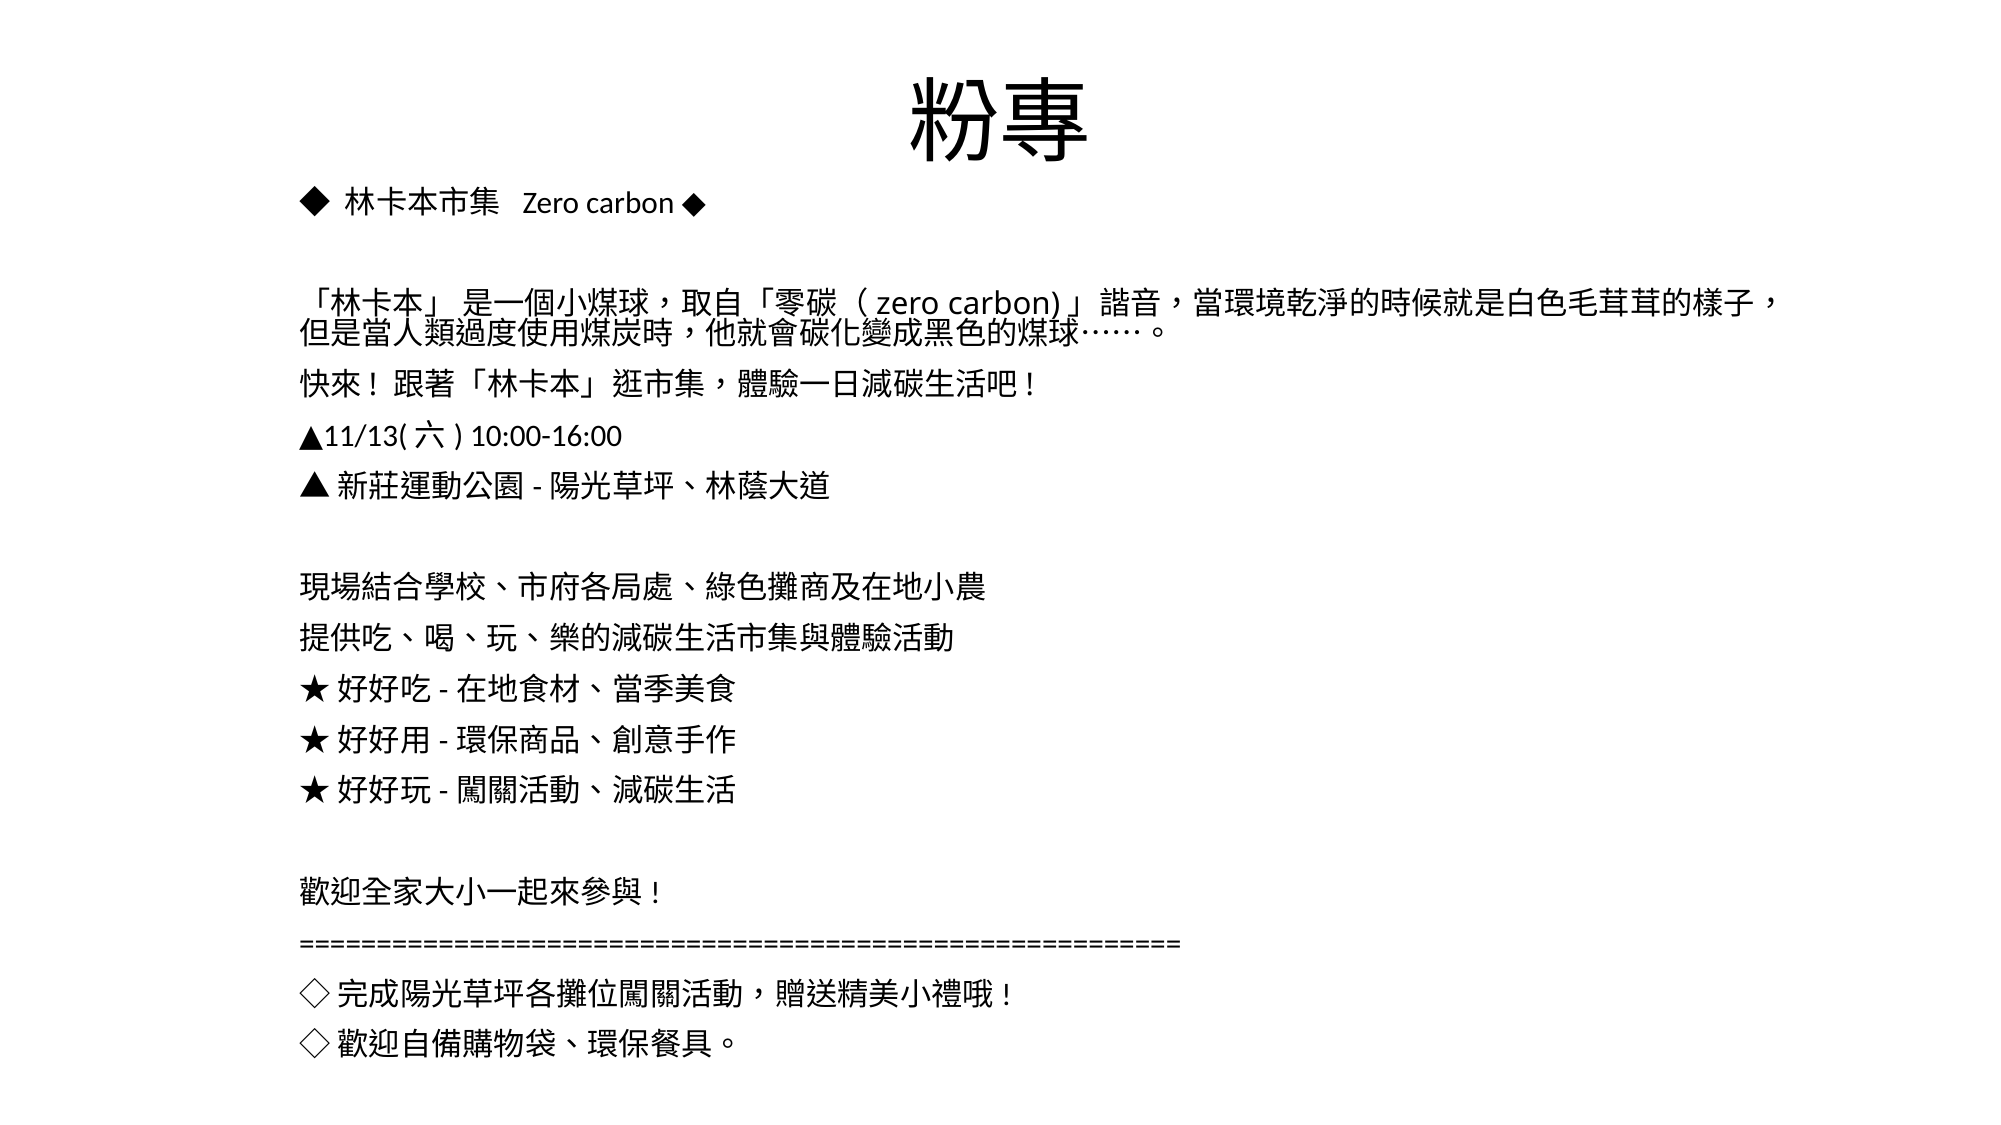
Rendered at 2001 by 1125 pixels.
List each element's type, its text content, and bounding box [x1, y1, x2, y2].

subtitle ◆ 林卡本市集 Zero carbon ◆ 「林卡本」 是一個小煤球，取自「零碳（zero carbon)」諧音，當環境乾淨的時候就是白色毛茸茸的樣子，但是當人類過度使用煤炭時，他就會碳化變成黑色的煤球……。 快來! 跟著「林卡本」逛市集，體驗一日減碳生活吧! ▲11/13(六) 10:00-16:00 ▲新莊運動公園-陽光草坪、林蔭大道 現場結合學校、市府各局處、綠色攤商及在地小農 提供吃、喝、玩、樂的減碳生活市集與體驗活動 ★好好吃-在地食材、當季美食 ★好好用-環保商品、創意手作 ★好好玩-闖關活動、減碳生活 歡迎全家大小一起來參與! ========================================================= ◇完成陽光草坪各攤位闖關活動，贈送精美小禮哦! ◇歡迎自備購物袋、環保餐具。 [284, 181, 1789, 1094]
title 粉專 [249, 47, 1750, 182]
